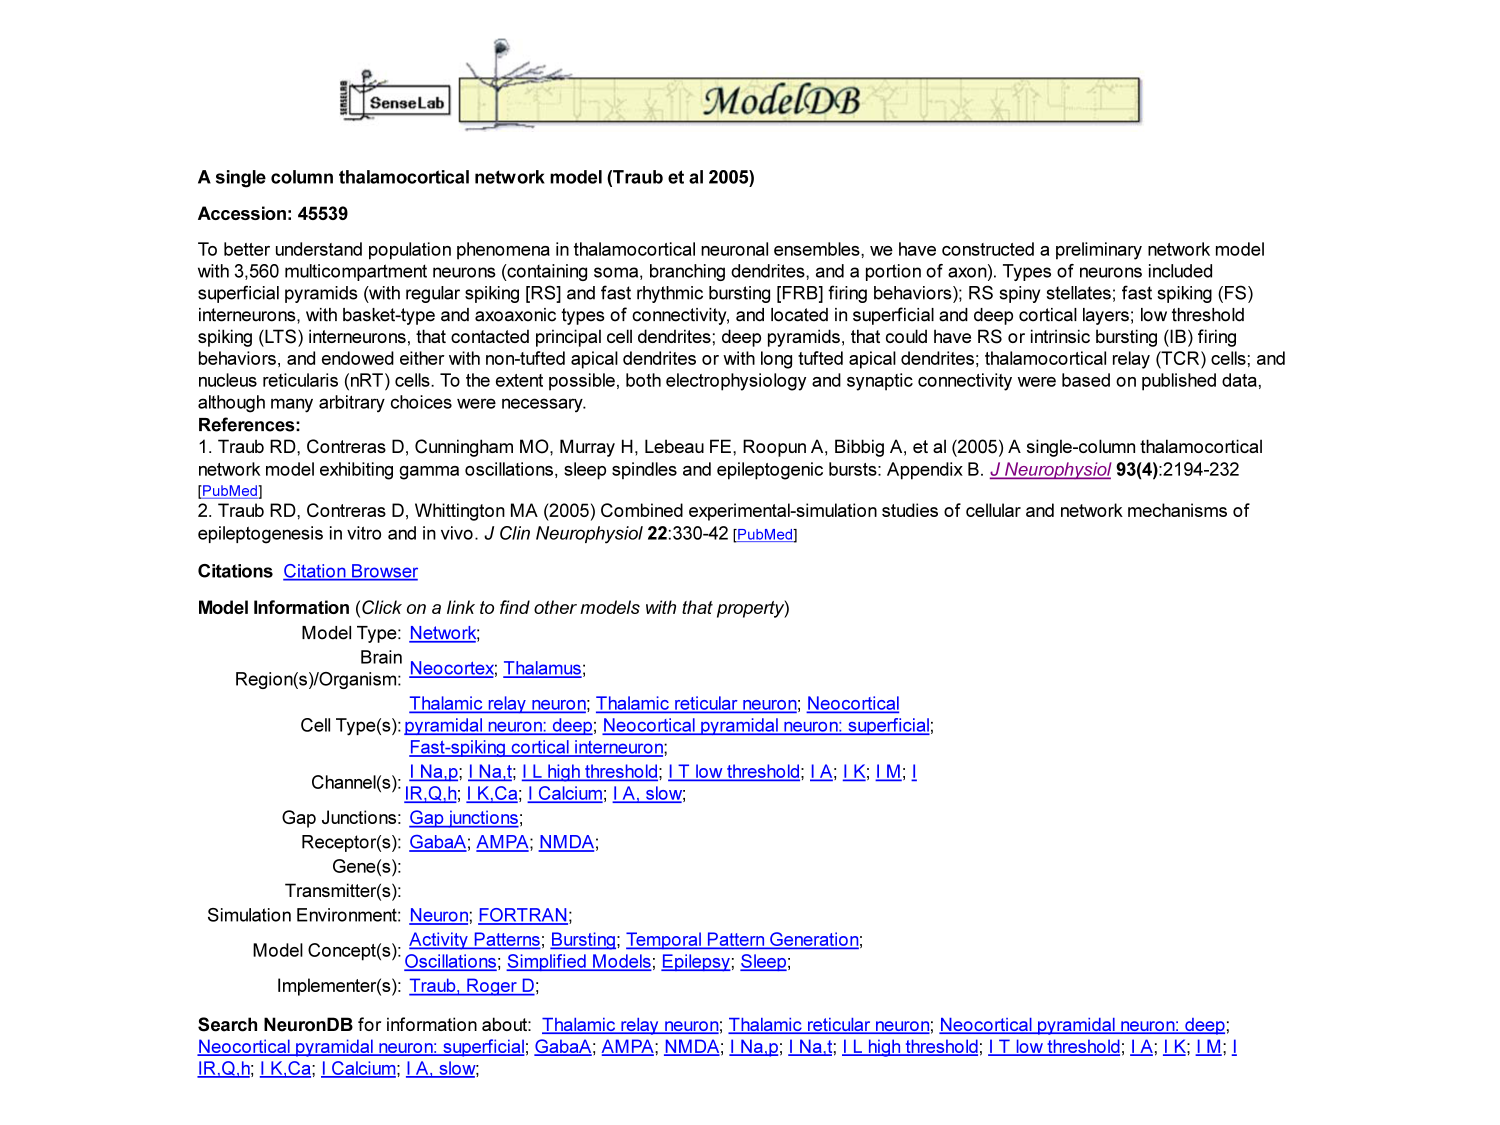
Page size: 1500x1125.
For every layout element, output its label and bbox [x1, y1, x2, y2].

picture [180, 31, 1320, 1094]
